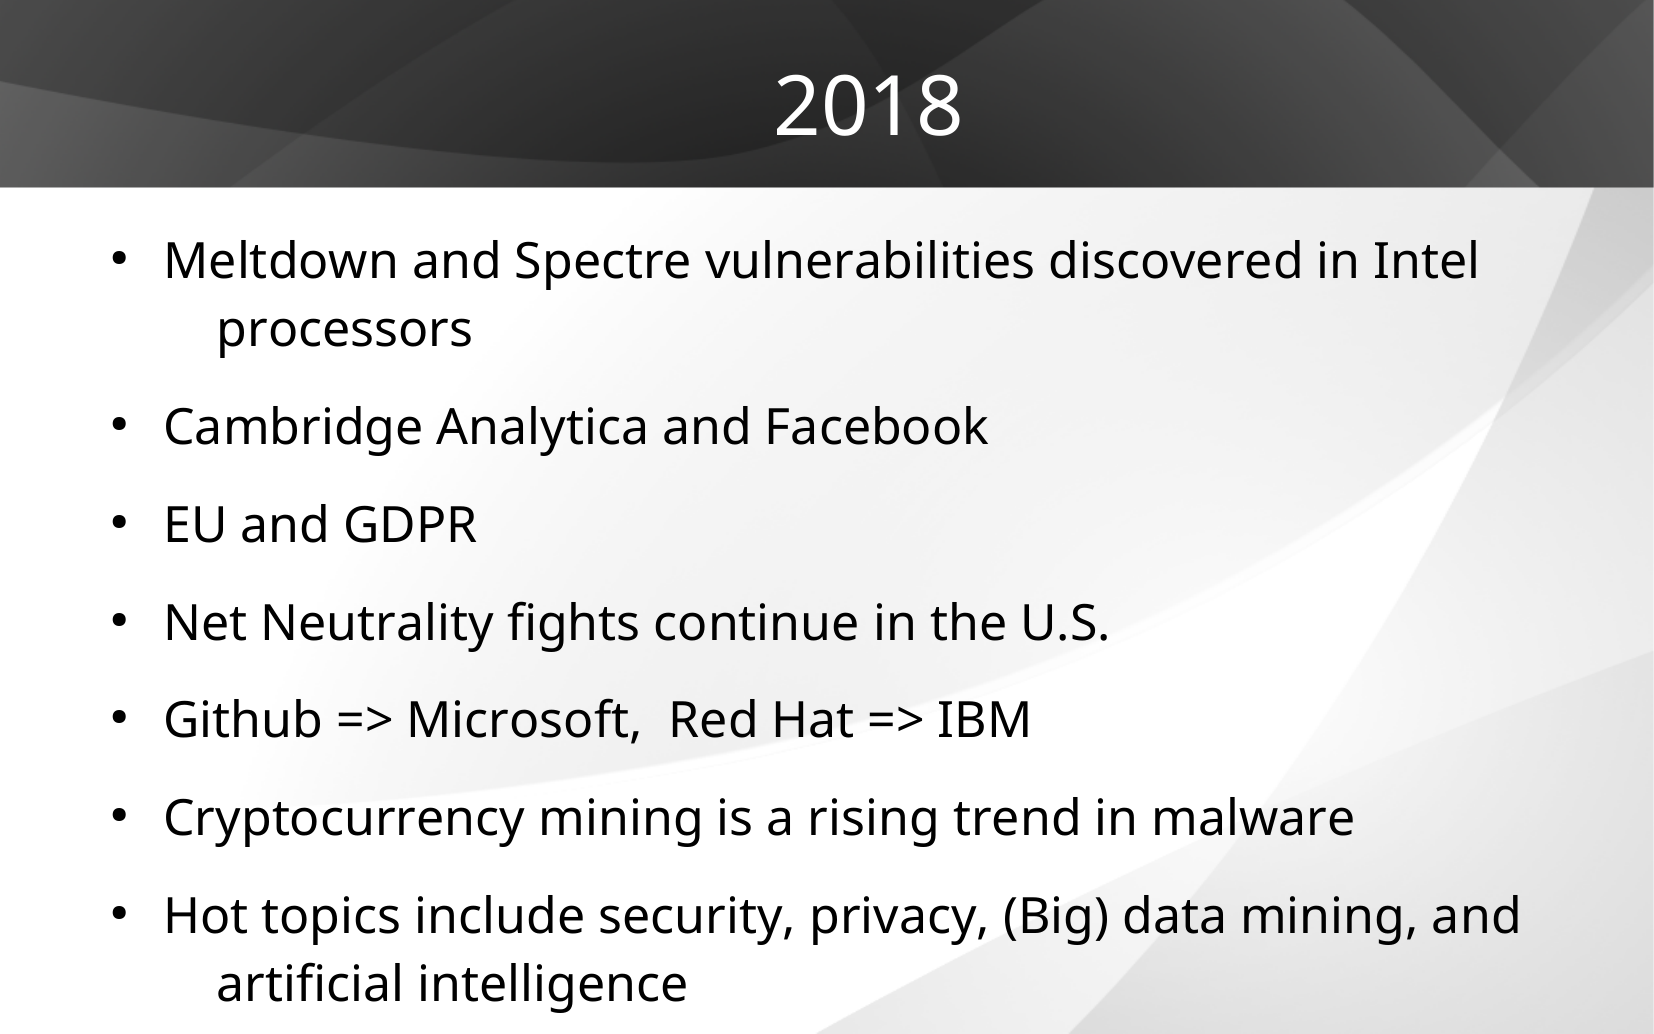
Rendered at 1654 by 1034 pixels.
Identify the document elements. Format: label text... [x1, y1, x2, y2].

picture [0, 0, 1654, 1034]
title 2018 [124, 0, 1613, 208]
list Meltdown and Spectre vulnerabilities discovered in Intel processors Cambridge Analytica and Facebook EU and GDPR Net Neutrality fights continue in the U.S. Github => Microsoft, Red Hat => IBM Cryptocurrency mining is a rising trend in malware Hot topics include security, privacy, (Big) data mining, and artificial intelligence [75, 225, 1613, 1013]
